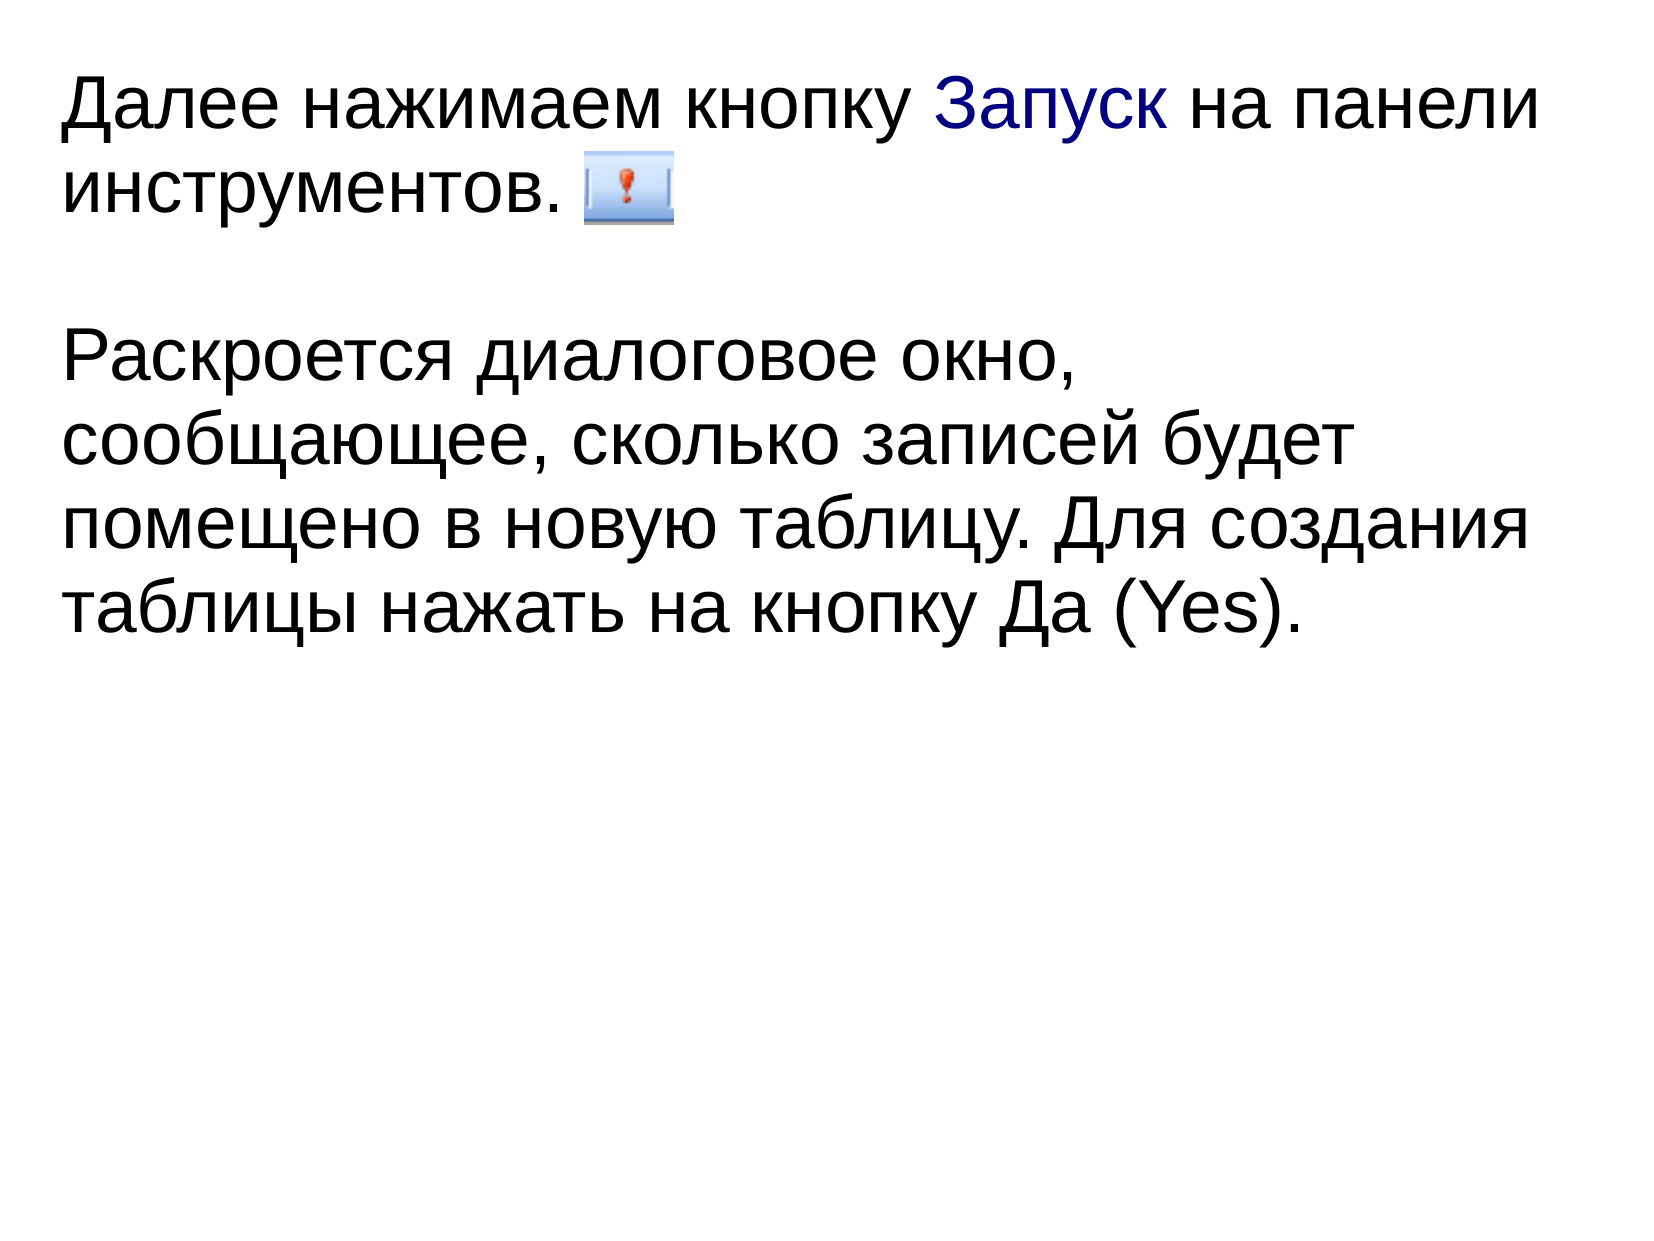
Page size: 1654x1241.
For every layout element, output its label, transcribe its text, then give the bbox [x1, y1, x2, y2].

picture [584, 151, 674, 225]
text_box Далее нажимаем кнопку Запуск на панели инструментов. Раскроется диалоговое окно, сообщающее, сколько записей будет помещено в новую таблицу. Для создания таблицы нажать на кнопку Да (Yes). [46, 53, 1595, 824]
